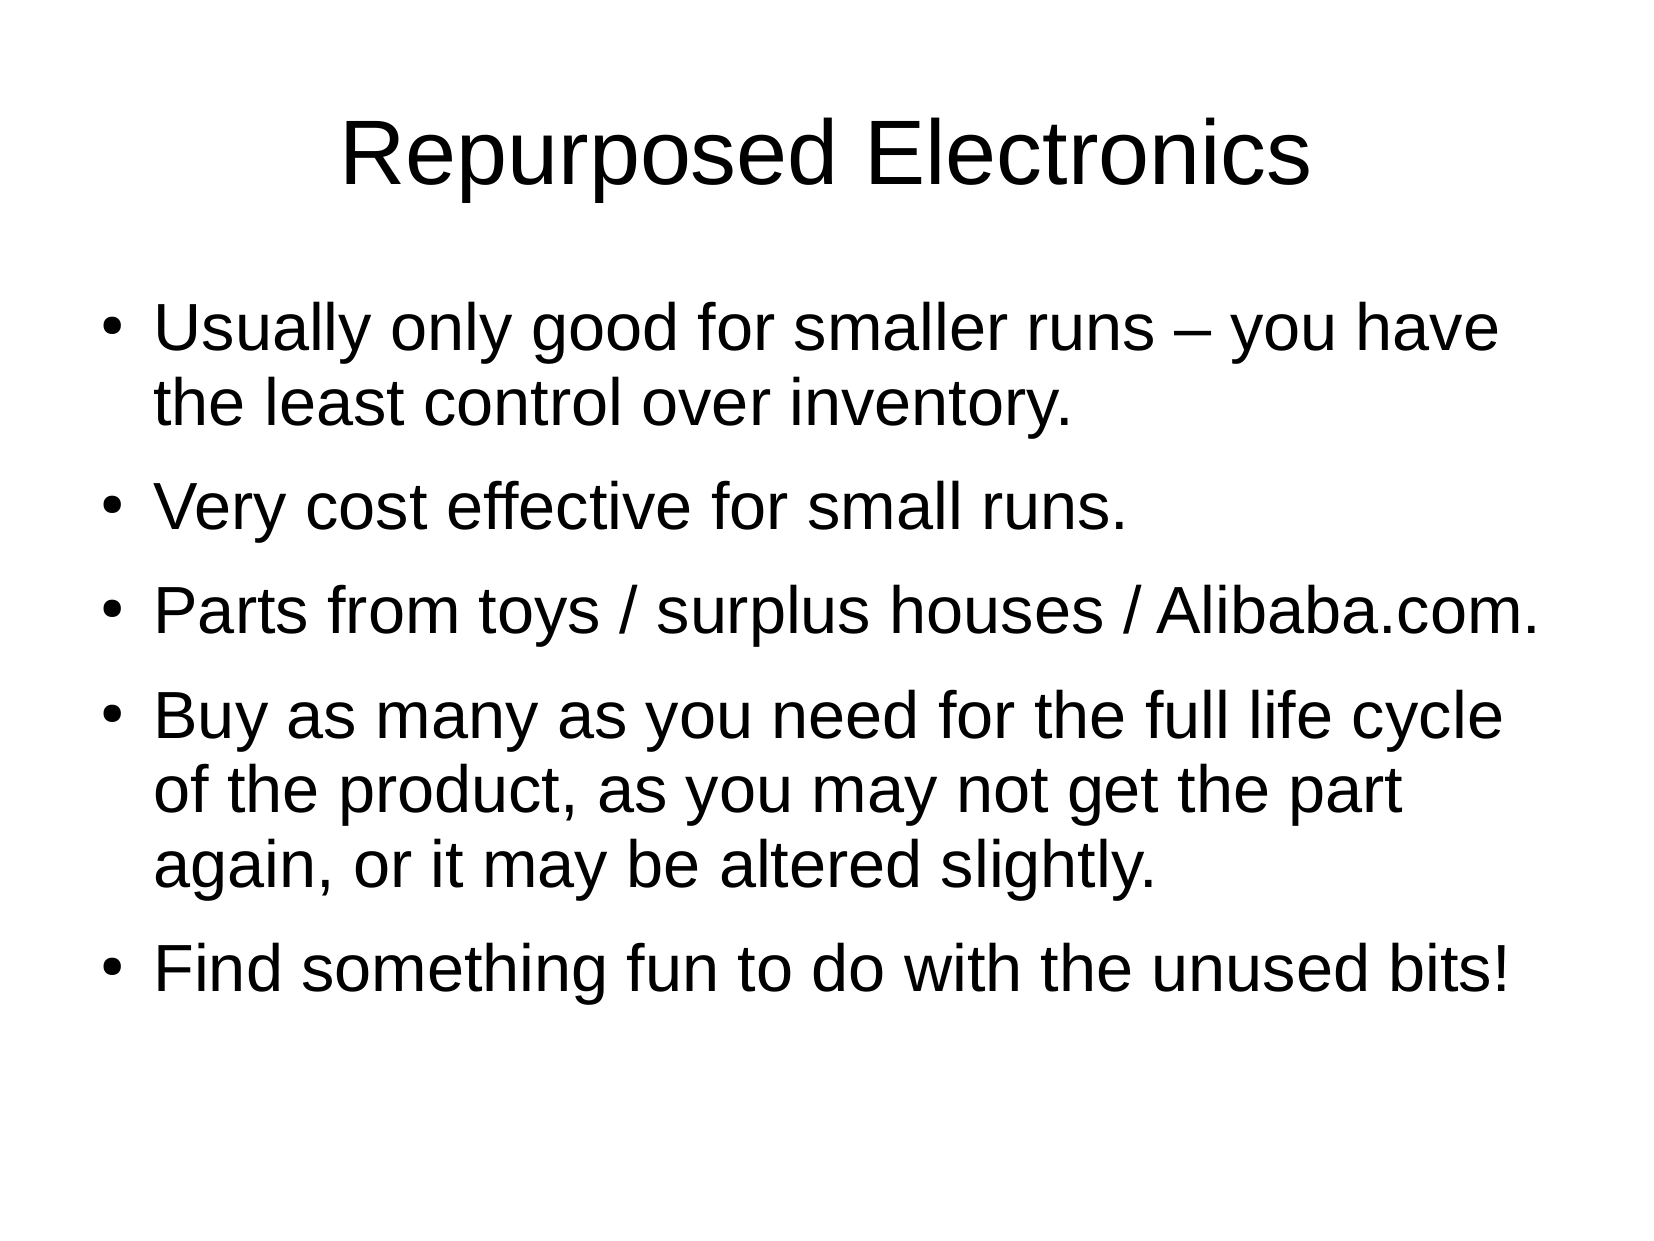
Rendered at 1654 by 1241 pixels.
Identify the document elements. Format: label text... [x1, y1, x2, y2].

list Usually only good for smaller runs – you have the least control over inventory. Very cost effective for small runs. Parts from toys / surplus houses / Alibaba.com. Buy as many as you need for the full life cycle of the product, as you may not get the part again, or it may be altered slightly. Find something fun to do with the unused bits! [82, 290, 1571, 1109]
title Repurposed Electronics [82, 49, 1571, 257]
